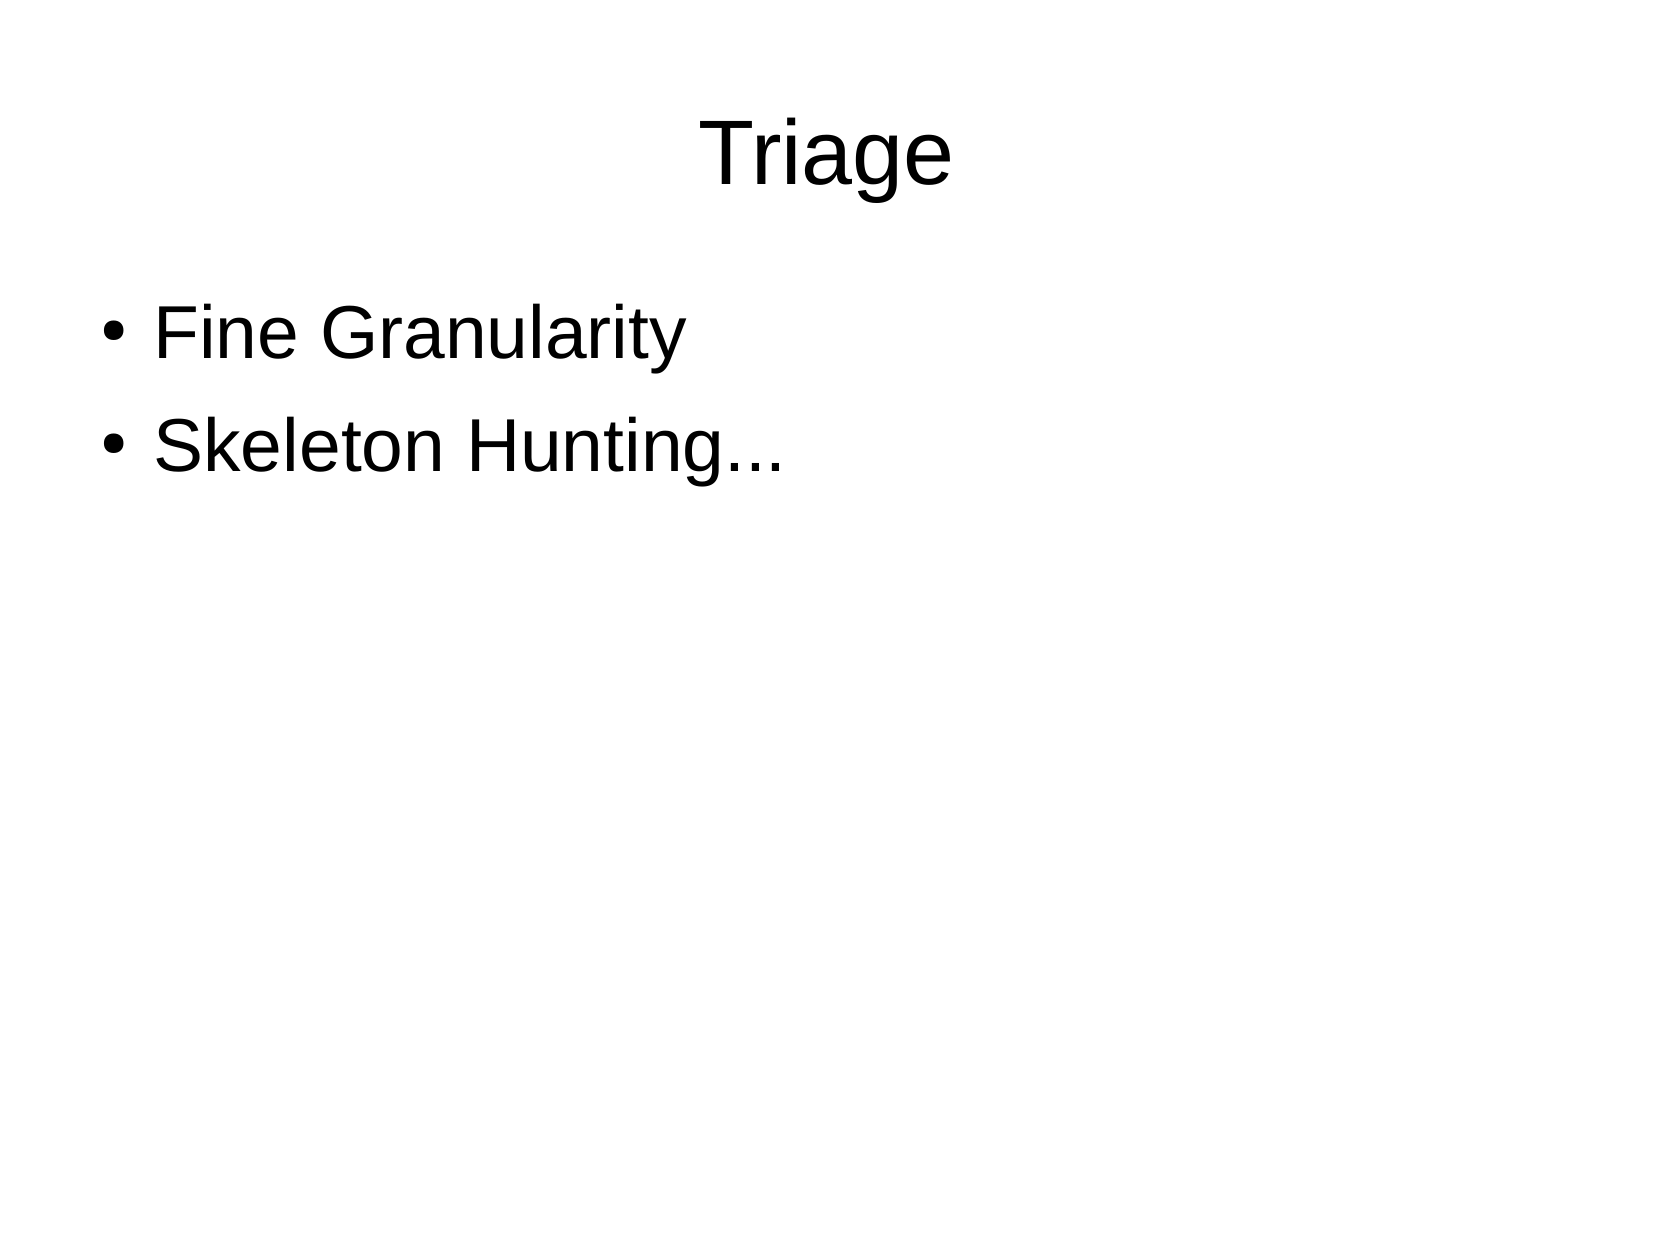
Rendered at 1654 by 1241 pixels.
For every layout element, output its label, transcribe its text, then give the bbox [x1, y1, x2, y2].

list Fine Granularity Skeleton Hunting... [82, 290, 1571, 1109]
title Triage [82, 56, 1571, 250]
